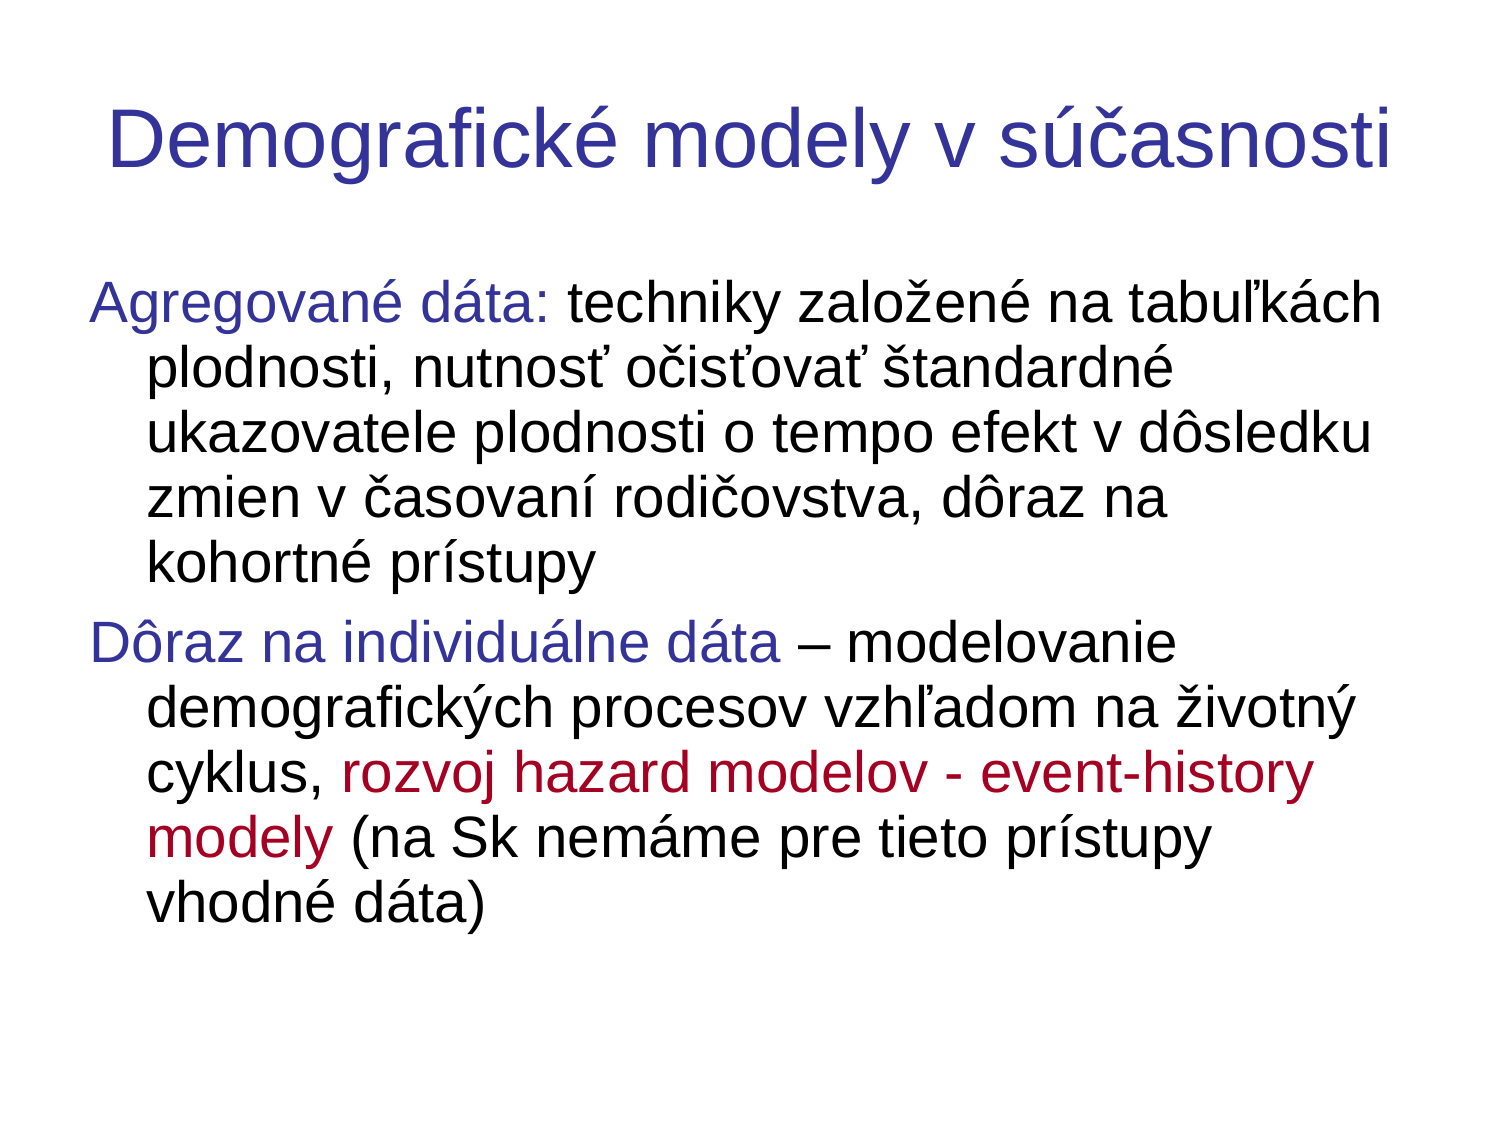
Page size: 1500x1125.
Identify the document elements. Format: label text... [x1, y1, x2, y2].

list Agregované dáta: techniky založené na tabuľkách plodnosti, nutnosť očisťovať štandardné ukazovatele plodnosti o tempo efekt v dôsledku zmien v časovaní rodičovstva, dôraz na kohortné prístupy Dôraz na individuálne dáta – modelovanie demografických procesov vzhľadom na životný cyklus, rozvoj hazard modelov - event-history modely (na Sk nemáme pre tieto prístupy vhodné dáta) [75, 262, 1426, 1006]
title Demografické modely v súčasnosti [75, 45, 1426, 233]
